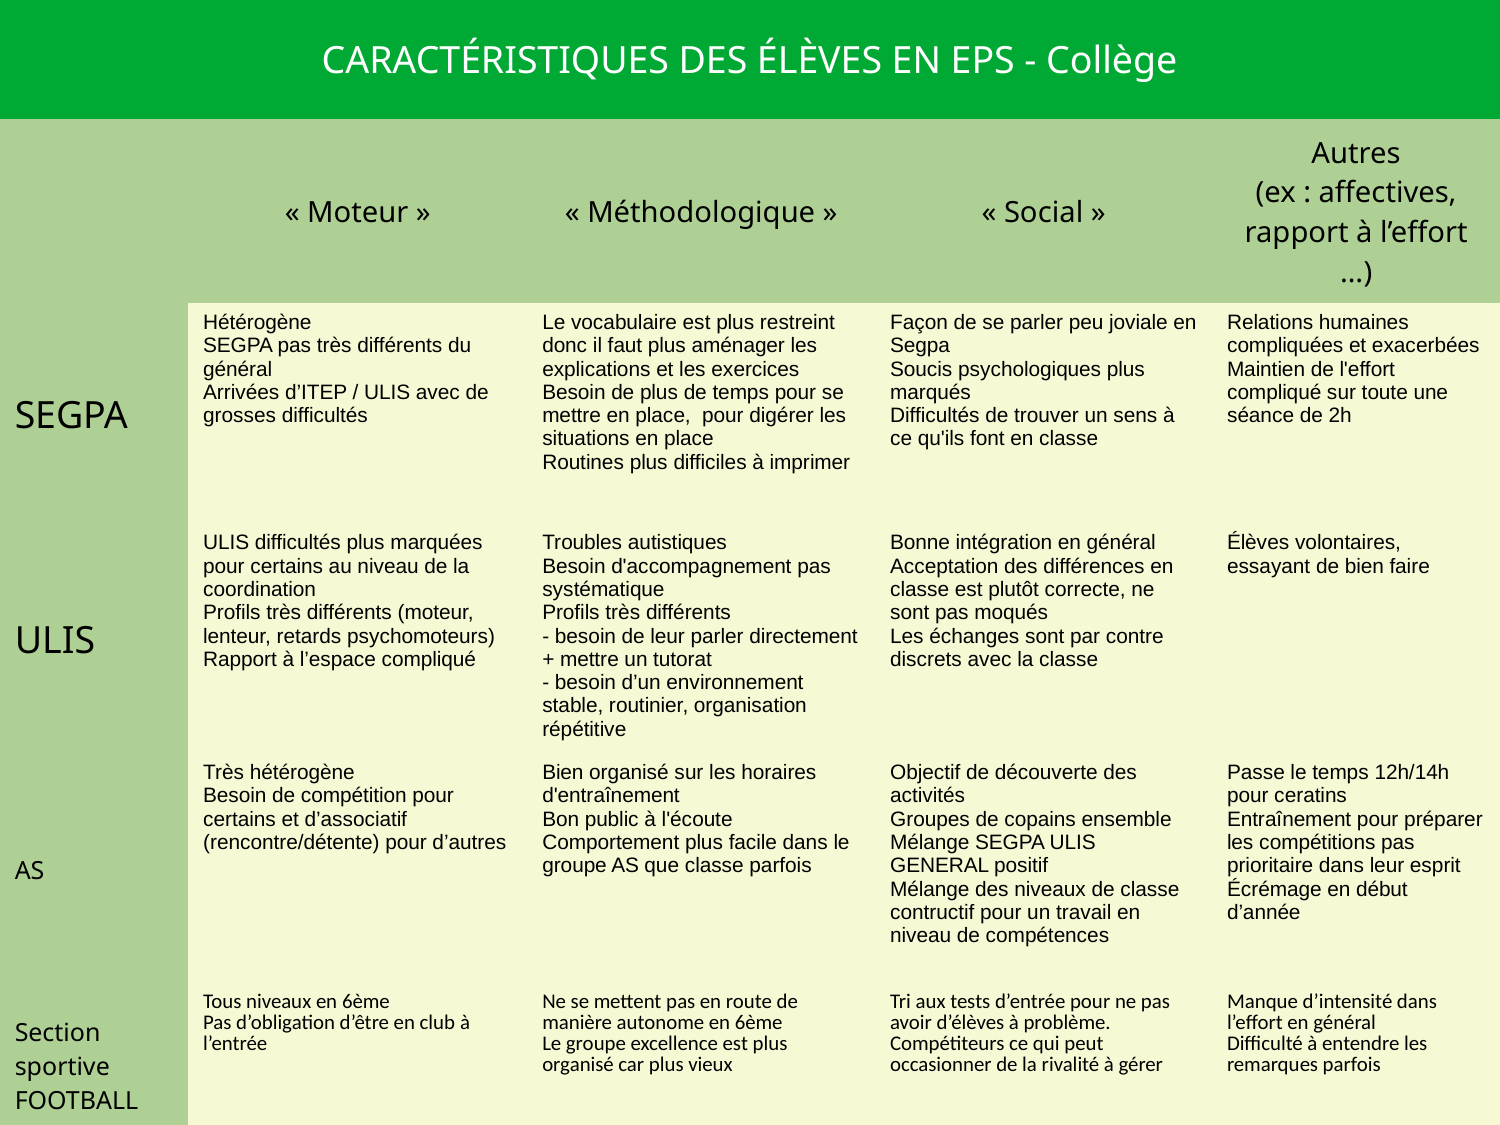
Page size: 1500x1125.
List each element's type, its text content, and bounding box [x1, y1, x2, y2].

table_cell Façon de se parler peu joviale en Segpa Soucis psychologiques plus marqués Difficultés de trouver un sens à ce qu'ils font en classe [875, 303, 1212, 524]
table_cell Le vocabulaire est plus restreint donc il faut plus aménager les explications et les exercices Besoin de plus de temps pour se mettre en place, pour digérer les situations en place Routines plus difficiles à imprimer [527, 303, 875, 524]
table_cell Très hétérogène Besoin de compétition pour certains et d’associatif (rencontre/détente) pour d’autres [188, 753, 527, 986]
table_header CARACTÉRISTIQUES DES ÉLÈVES EN EPS - Collège [0, 0, 1500, 119]
table_cell Hétérogène SEGPA pas très différents du général Arrivées d’ITEP / ULIS avec de grosses difficultés [188, 303, 527, 524]
table_cell Ne se mettent pas en route de manière autonome en 6ème Le groupe excellence est plus organisé car plus vieux [527, 986, 875, 1125]
table_cell AS [0, 753, 188, 986]
table_cell SEGPA [0, 303, 188, 524]
table_cell Objectif de découverte des activités Groupes de copains ensemble Mélange SEGPA ULIS GENERAL positif Mélange des niveaux de classe contructif pour un travail en niveau de compétences [875, 753, 1212, 986]
table_cell Bien organisé sur les horaires d'entraînement Bon public à l'écoute Comportement plus facile dans le groupe AS que classe parfois [527, 753, 875, 986]
table_cell Passe le temps 12h/14h pour ceratins Entraînement pour préparer les compétitions pas prioritaire dans leur esprit Écrémage en début d’année [1212, 753, 1500, 986]
table_cell « Méthodologique » [527, 119, 875, 303]
table_cell « Social » [875, 119, 1212, 303]
table_cell Section sportive FOOTBALL [0, 986, 188, 1125]
table_cell ULIS difficultés plus marquées pour certains au niveau de la coordination Profils très différents (moteur, lenteur, retards psychomoteurs) Rapport à l’espace compliqué [188, 524, 527, 753]
table_cell Manque d’intensité dans l’effort en général Difficulté à entendre les remarques parfois [1212, 986, 1500, 1125]
table_cell ULIS [0, 524, 188, 753]
table_cell Tous niveaux en 6ème Pas d’obligation d’être en club à l’entrée [188, 986, 527, 1125]
table_cell Tri aux tests d’entrée pour ne pas avoir d’élèves à problème. Compétiteurs ce qui peut occasionner de la rivalité à gérer [875, 986, 1212, 1125]
table_cell Troubles autistiques Besoin d'accompagnement pas systématique Profils très différents - besoin de leur parler directement + mettre un tutorat - besoin d’un environnement stable, routinier, organisation répétitive [527, 524, 875, 753]
table_cell [0, 119, 188, 303]
table_cell Relations humaines compliquées et exacerbées Maintien de l'effort compliqué sur toute une séance de 2h [1212, 303, 1500, 524]
table_cell Autres (ex : affectives, rapport à l’effort …) [1212, 119, 1500, 303]
table_cell Bonne intégration en général Acceptation des différences en classe est plutôt correcte, ne sont pas moqués Les échanges sont par contre discrets avec la classe [875, 524, 1212, 753]
table_cell Élèves volontaires, essayant de bien faire [1212, 524, 1500, 753]
table_cell « Moteur » [188, 119, 527, 303]
